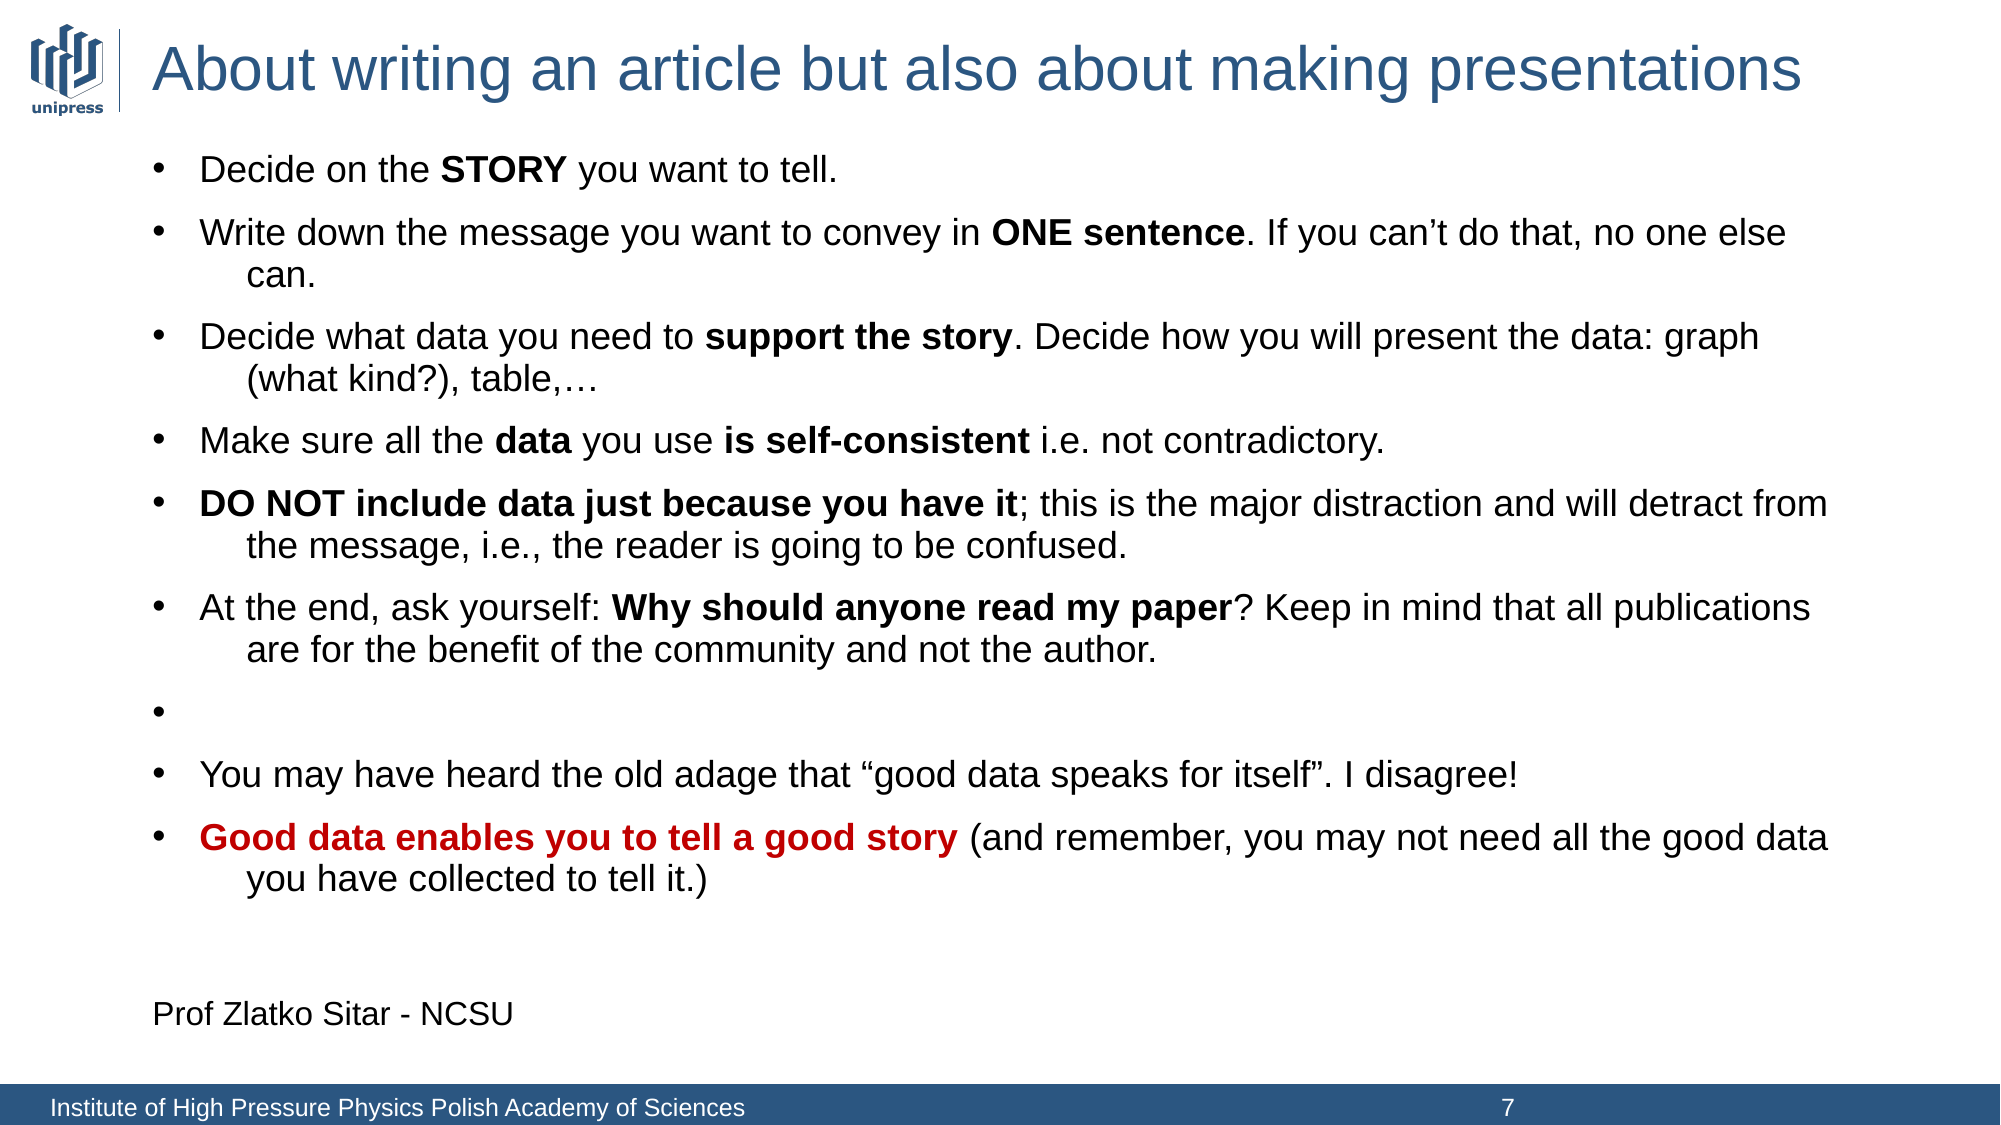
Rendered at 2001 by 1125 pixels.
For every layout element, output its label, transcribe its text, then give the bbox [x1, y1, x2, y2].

text_box 7 [1485, 1084, 1936, 1125]
text_box Prof Zlatko Sitar - NCSU [137, 984, 1863, 1045]
title About writing an article but also about making presentations [137, 29, 1863, 112]
text_box Decide on the STORY you want to tell. Write down the message you want to convey in ONE sentence. If you can’t do that, no one else can. Decide what data you need to support the story. Decide how you will present the data: graph (what kind?), table,… Make sure all the data you use is self-consistent i.e. not contradictory. DO NOT include data just because you have it; this is the major distraction and will detract from the message, i.e., the reader is going to be confused. At the end, ask yourself: Why should anyone read my paper? Keep in mind that all publications are for the benefit of the community and not the author. You may have heard the old adage that “good data speaks for itself”. I disagree! Good data enables you to tell a good story (and remember, you may not need all the good data you have collected to tell it.) [137, 141, 1863, 984]
